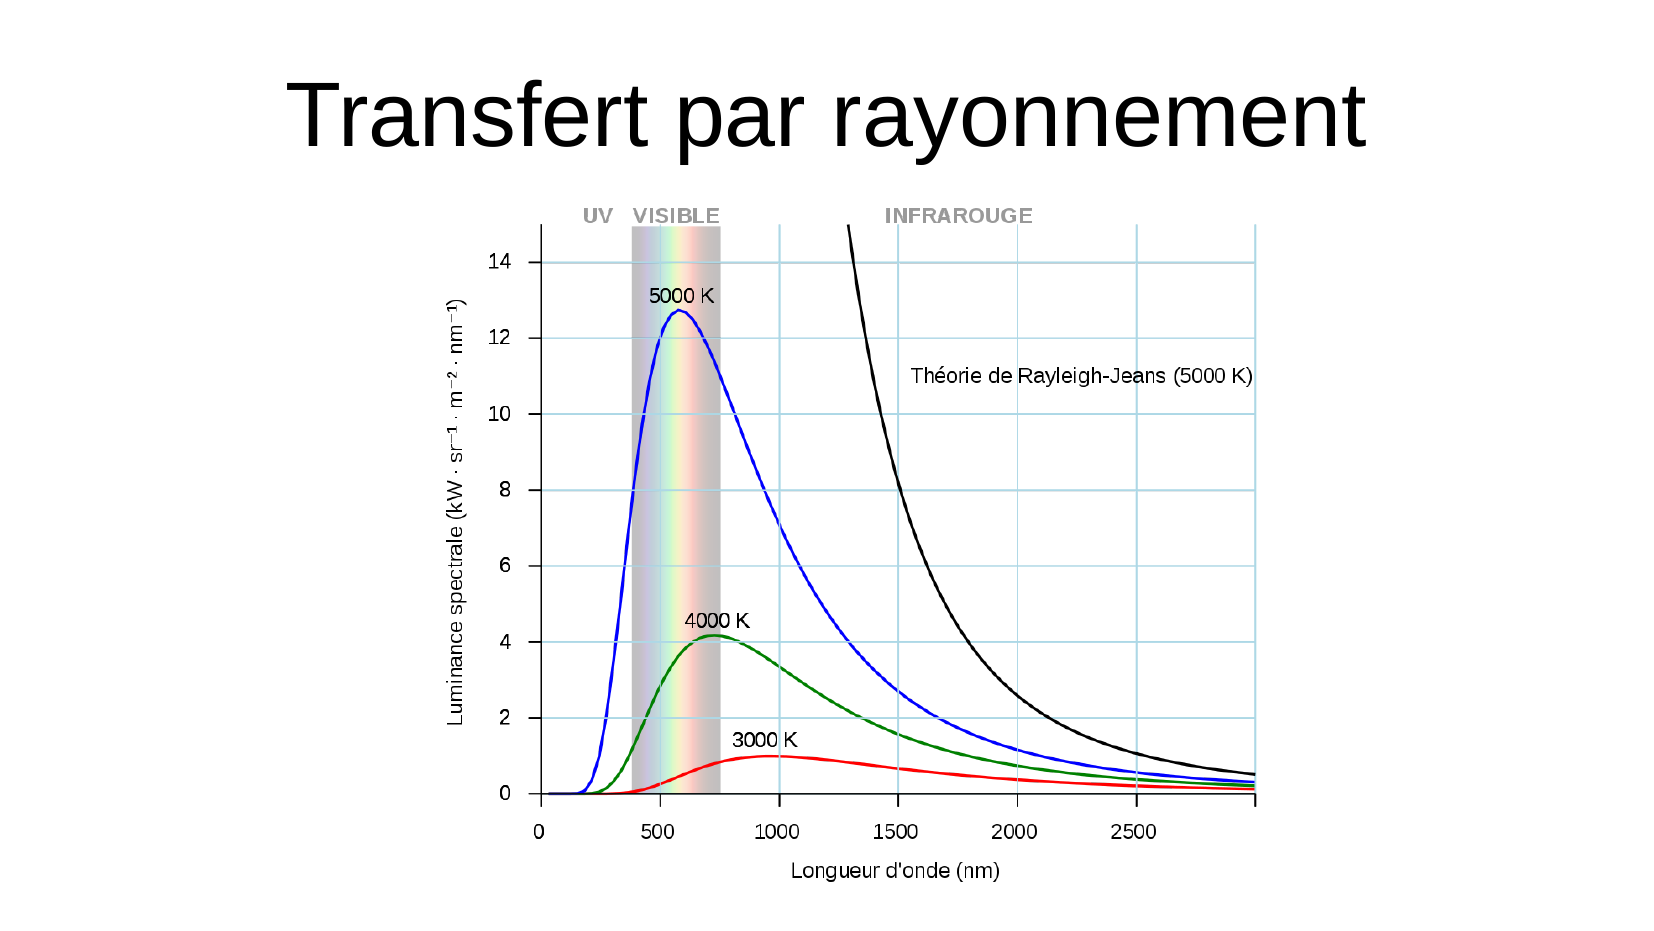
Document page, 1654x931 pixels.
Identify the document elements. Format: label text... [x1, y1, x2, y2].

picture [425, 200, 1285, 889]
title Transfert par rayonnement [82, 37, 1571, 193]
